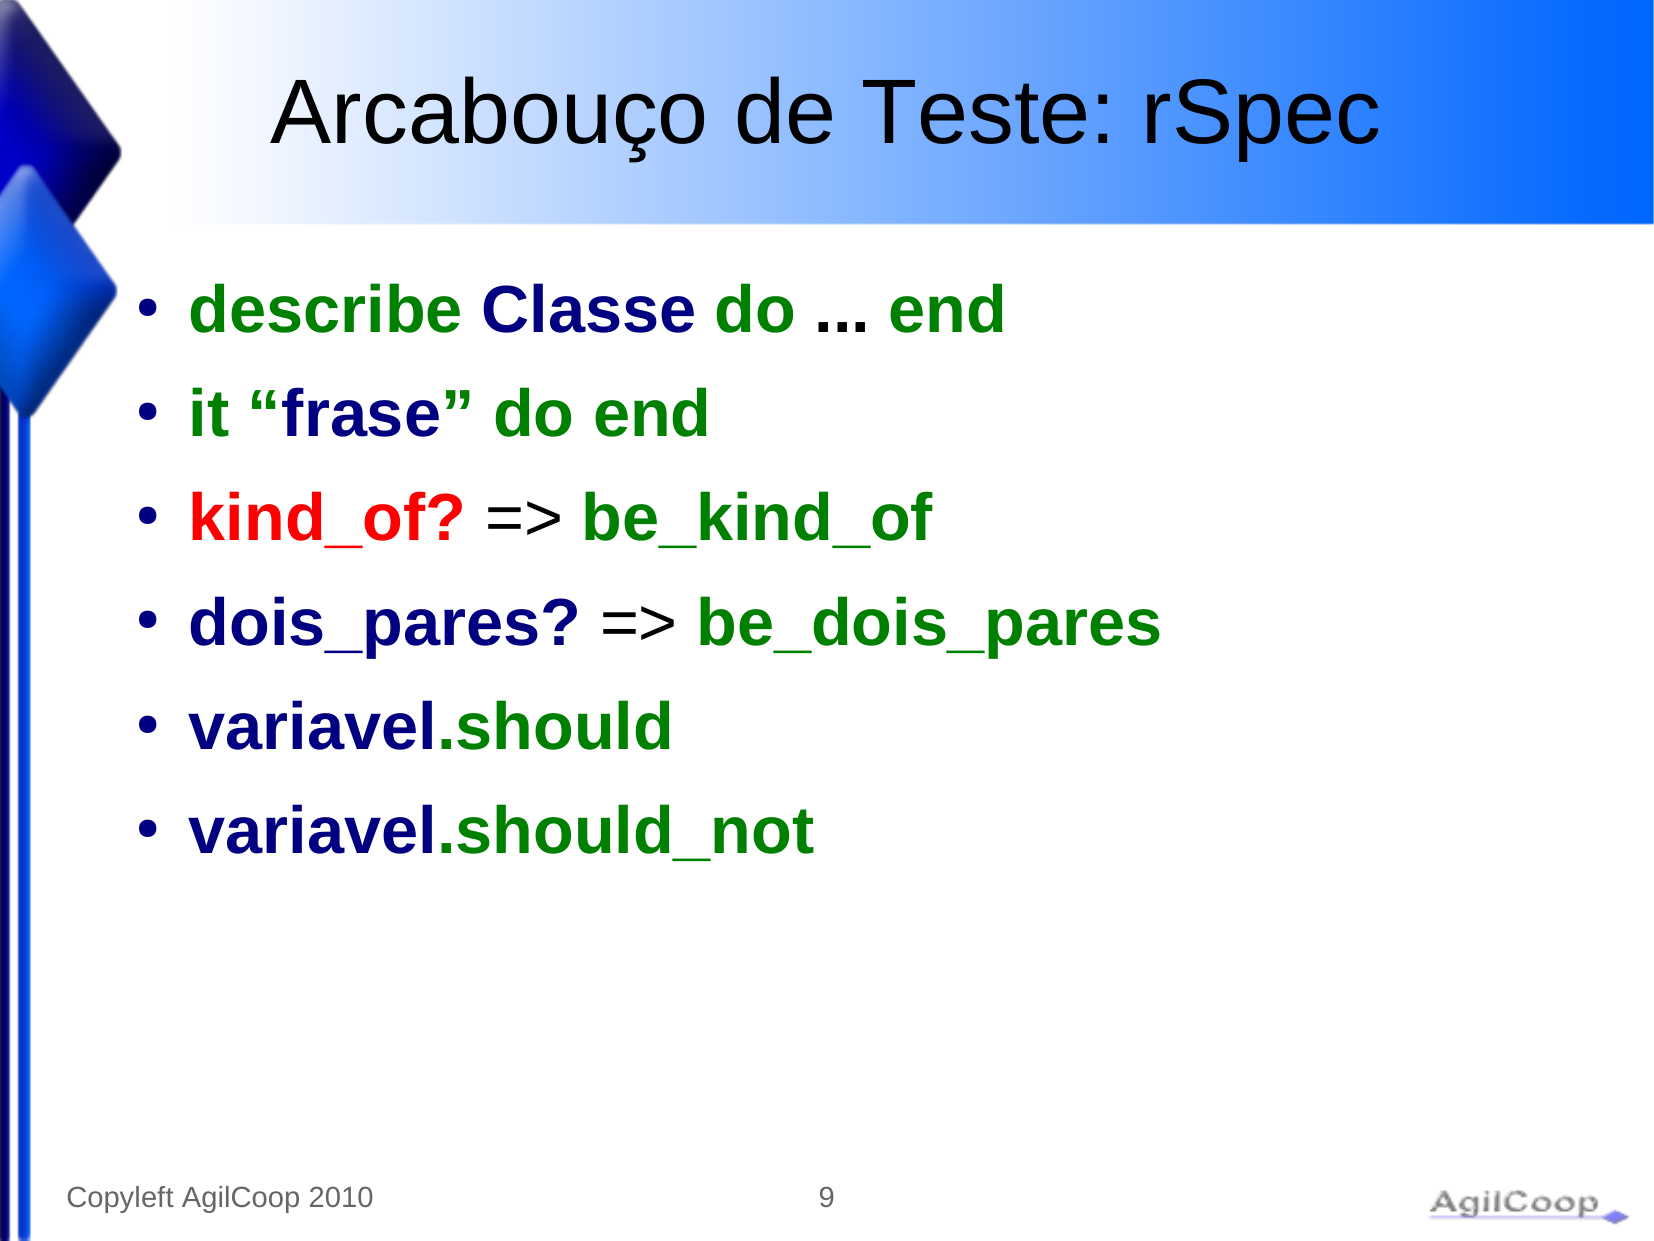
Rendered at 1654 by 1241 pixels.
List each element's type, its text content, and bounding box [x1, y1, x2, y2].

picture [0, 0, 1654, 1241]
title Arcabouço de Teste: rSpec [82, 8, 1571, 216]
list describe Classe do ... end it “frase” do end kind_of? => be_kind_of dois_pares? => be_dois_pares variavel.should variavel.should_not [118, 271, 1607, 1123]
